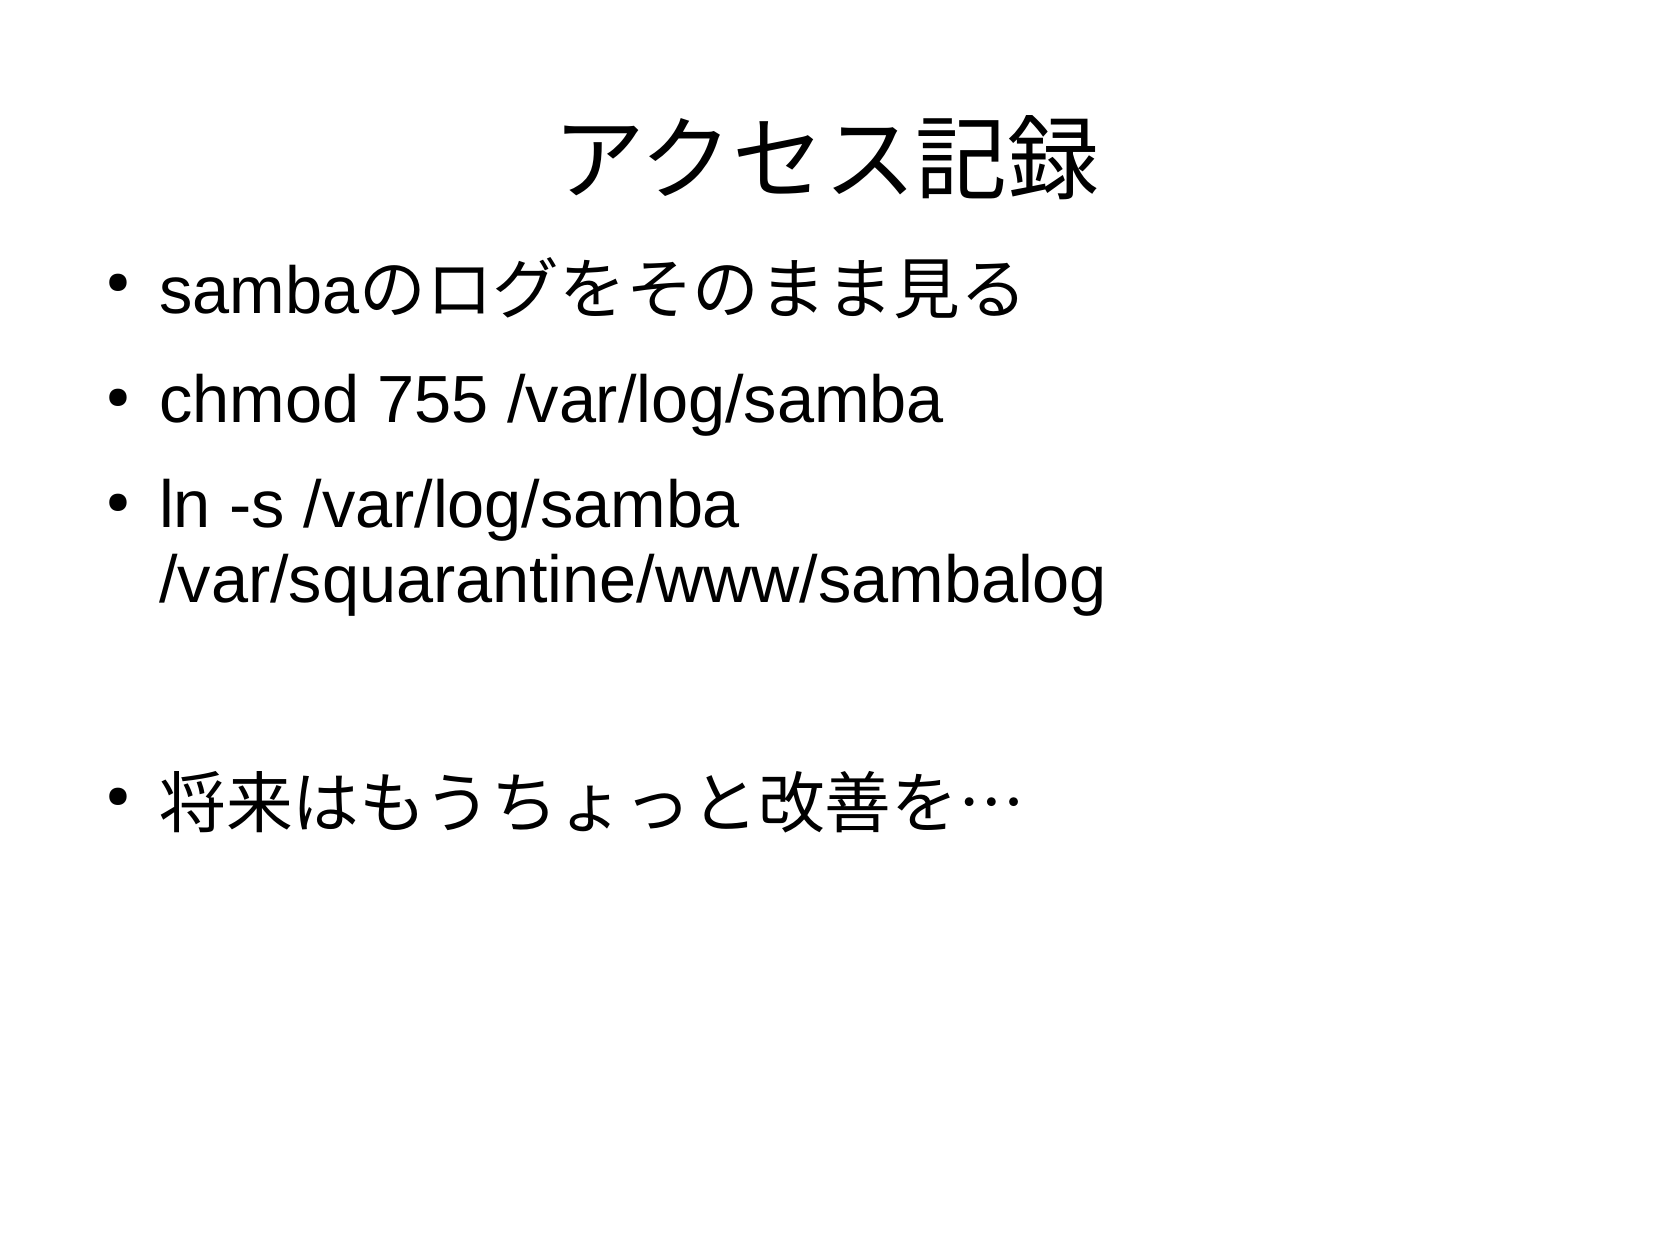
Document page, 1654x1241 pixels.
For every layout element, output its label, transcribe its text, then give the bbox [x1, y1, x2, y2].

title アクセス記録 [82, 56, 1571, 250]
list sambaのログをそのまま見る chmod 755 /var/log/samba ln -s /var/log/samba /var/squarantine/www/sambalog 将来はもうちょっと改善を… [88, 236, 1577, 859]
